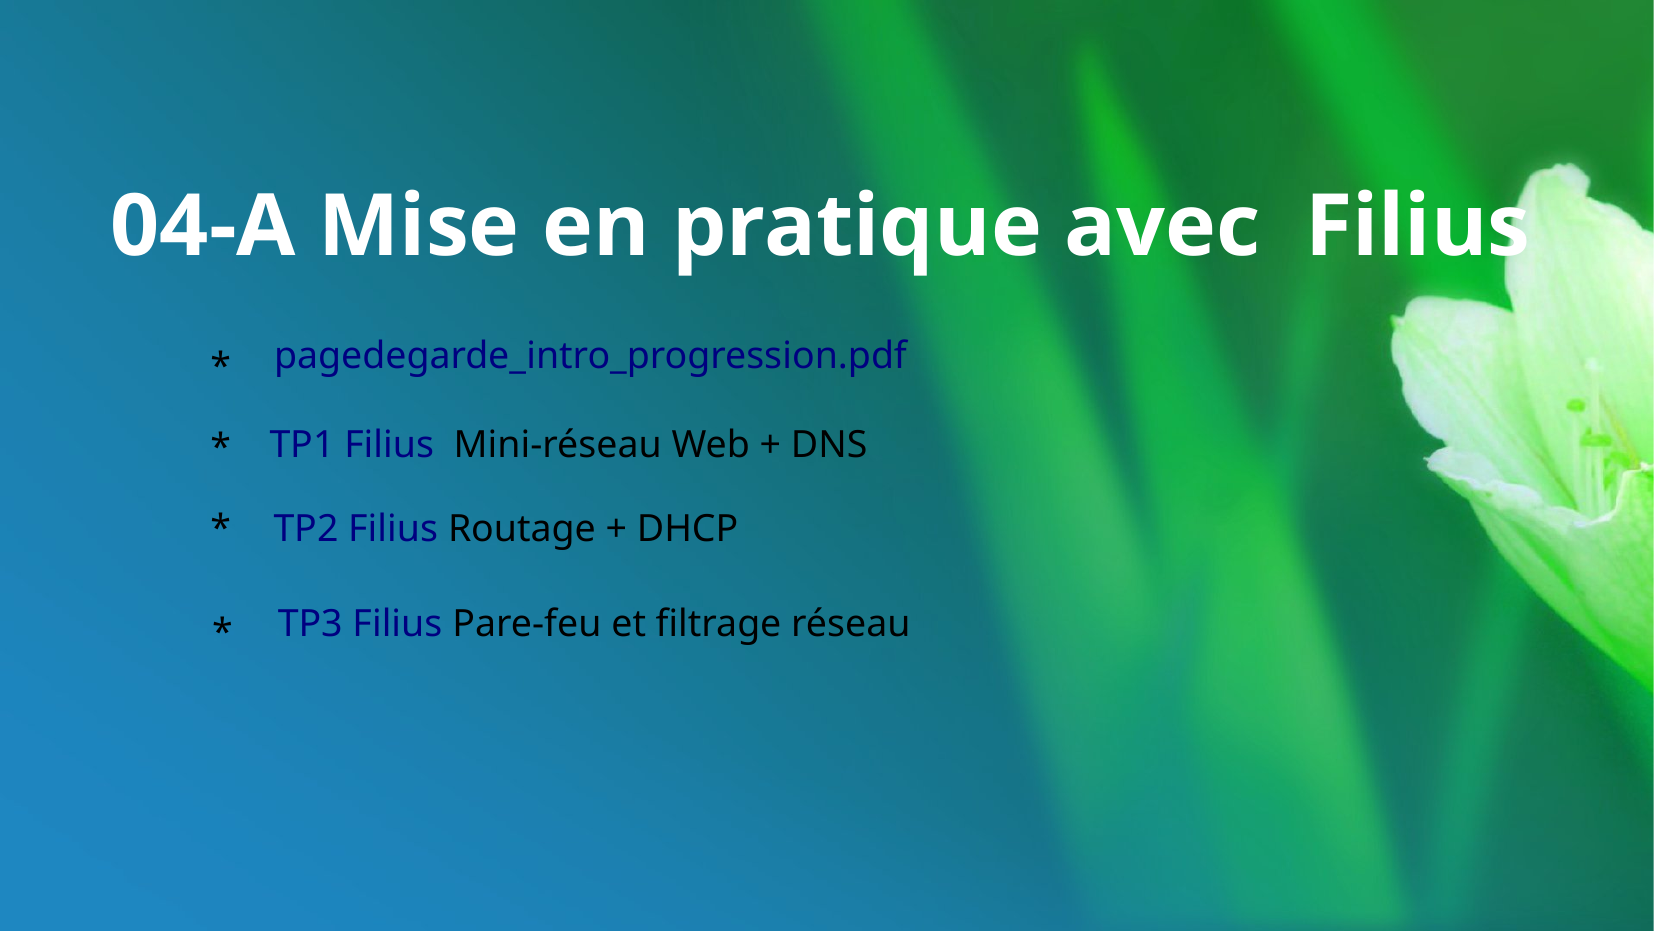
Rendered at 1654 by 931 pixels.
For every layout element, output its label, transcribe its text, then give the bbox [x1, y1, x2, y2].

text_box TP2 Filius Routage + DHCP [258, 494, 959, 566]
picture [0, 0, 1654, 931]
text_box * [197, 597, 261, 664]
text_box * [195, 332, 259, 399]
text_box TP1 Filius Mini-réseau Web + DNS [254, 410, 985, 481]
title 04-A Mise en pratique avec Filius [88, 147, 1577, 296]
text_box * [195, 413, 259, 480]
text_box * [195, 494, 259, 561]
text_box TP3 Filius Pare-feu et filtrage réseau [263, 589, 952, 657]
text_box pagedegarde_intro_progression.pdf [259, 321, 1106, 388]
